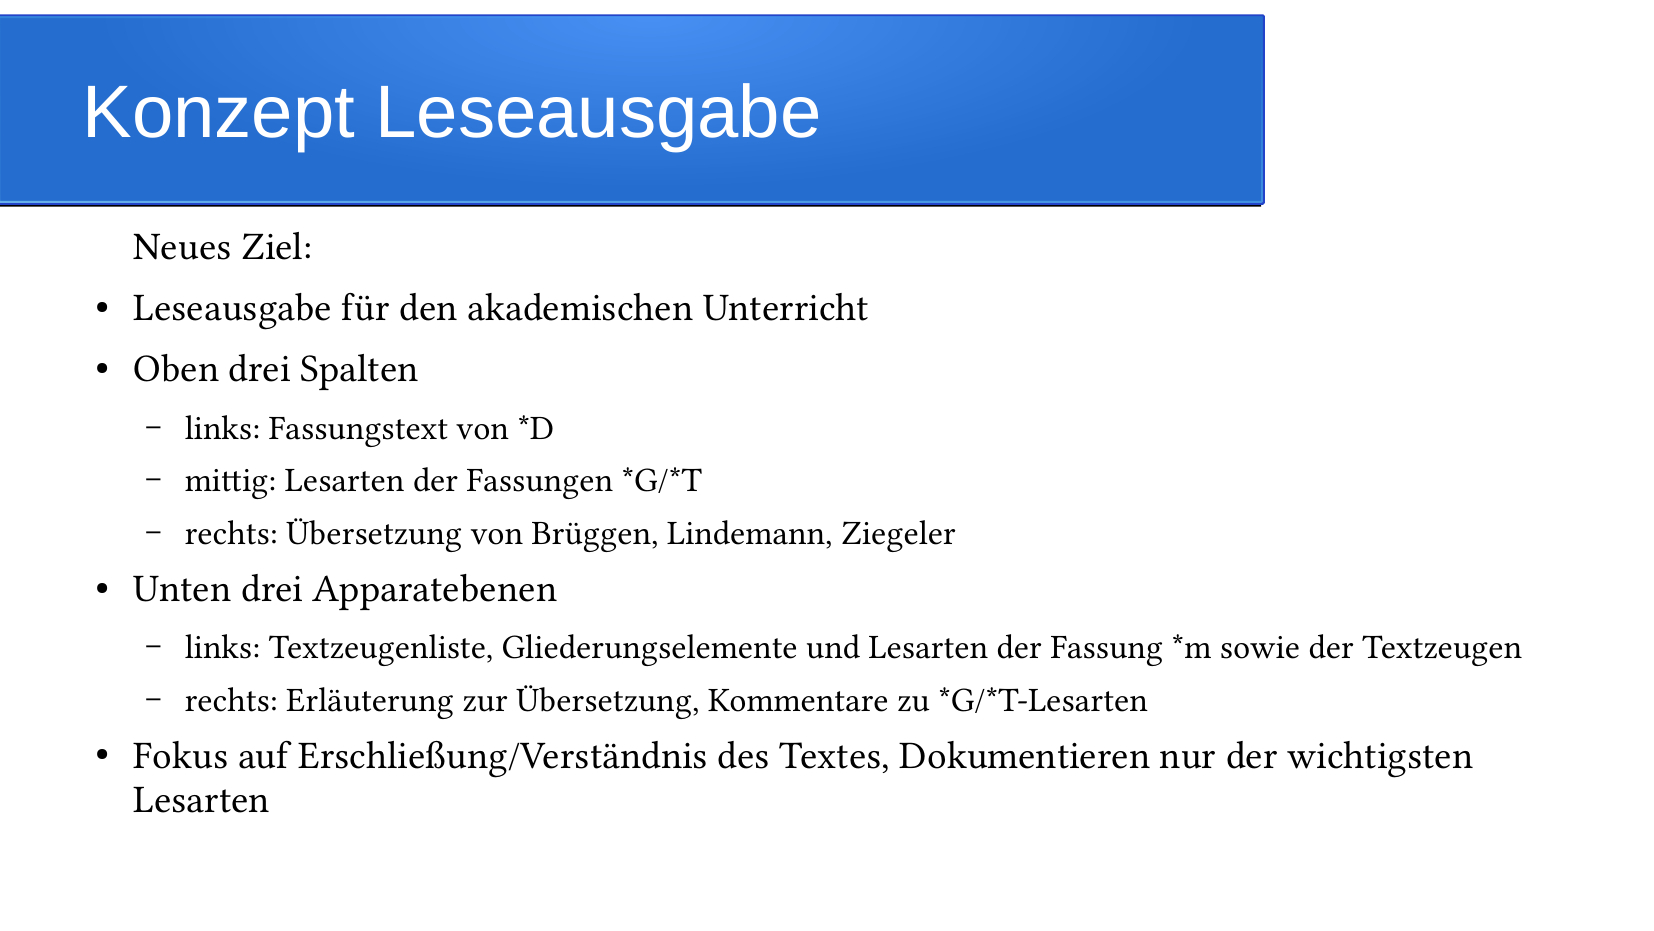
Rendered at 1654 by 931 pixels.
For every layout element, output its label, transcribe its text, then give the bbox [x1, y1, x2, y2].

list Neues Ziel: Leseausgabe für den akademischen Unterricht Oben drei Spalten links: Fassungstext von *D mittig: Lesarten der Fassungen *G/*T rechts: Übersetzung von Brüggen, Lindemann, Ziegeler Unten drei Apparatebenen links: Textzeugenliste, Gliederungselemente und Lesarten der Fassung *m sowie der Textzeugen rechts: Erläuterung zur Übersetzung, Kommentare zu *G/*T-Lesarten Fokus auf Erschließung/Verständnis des Textes, Dokumentieren nur der wichtigsten Lesarten [82, 224, 1571, 827]
title Konzept Leseausgabe [82, 35, 1235, 189]
